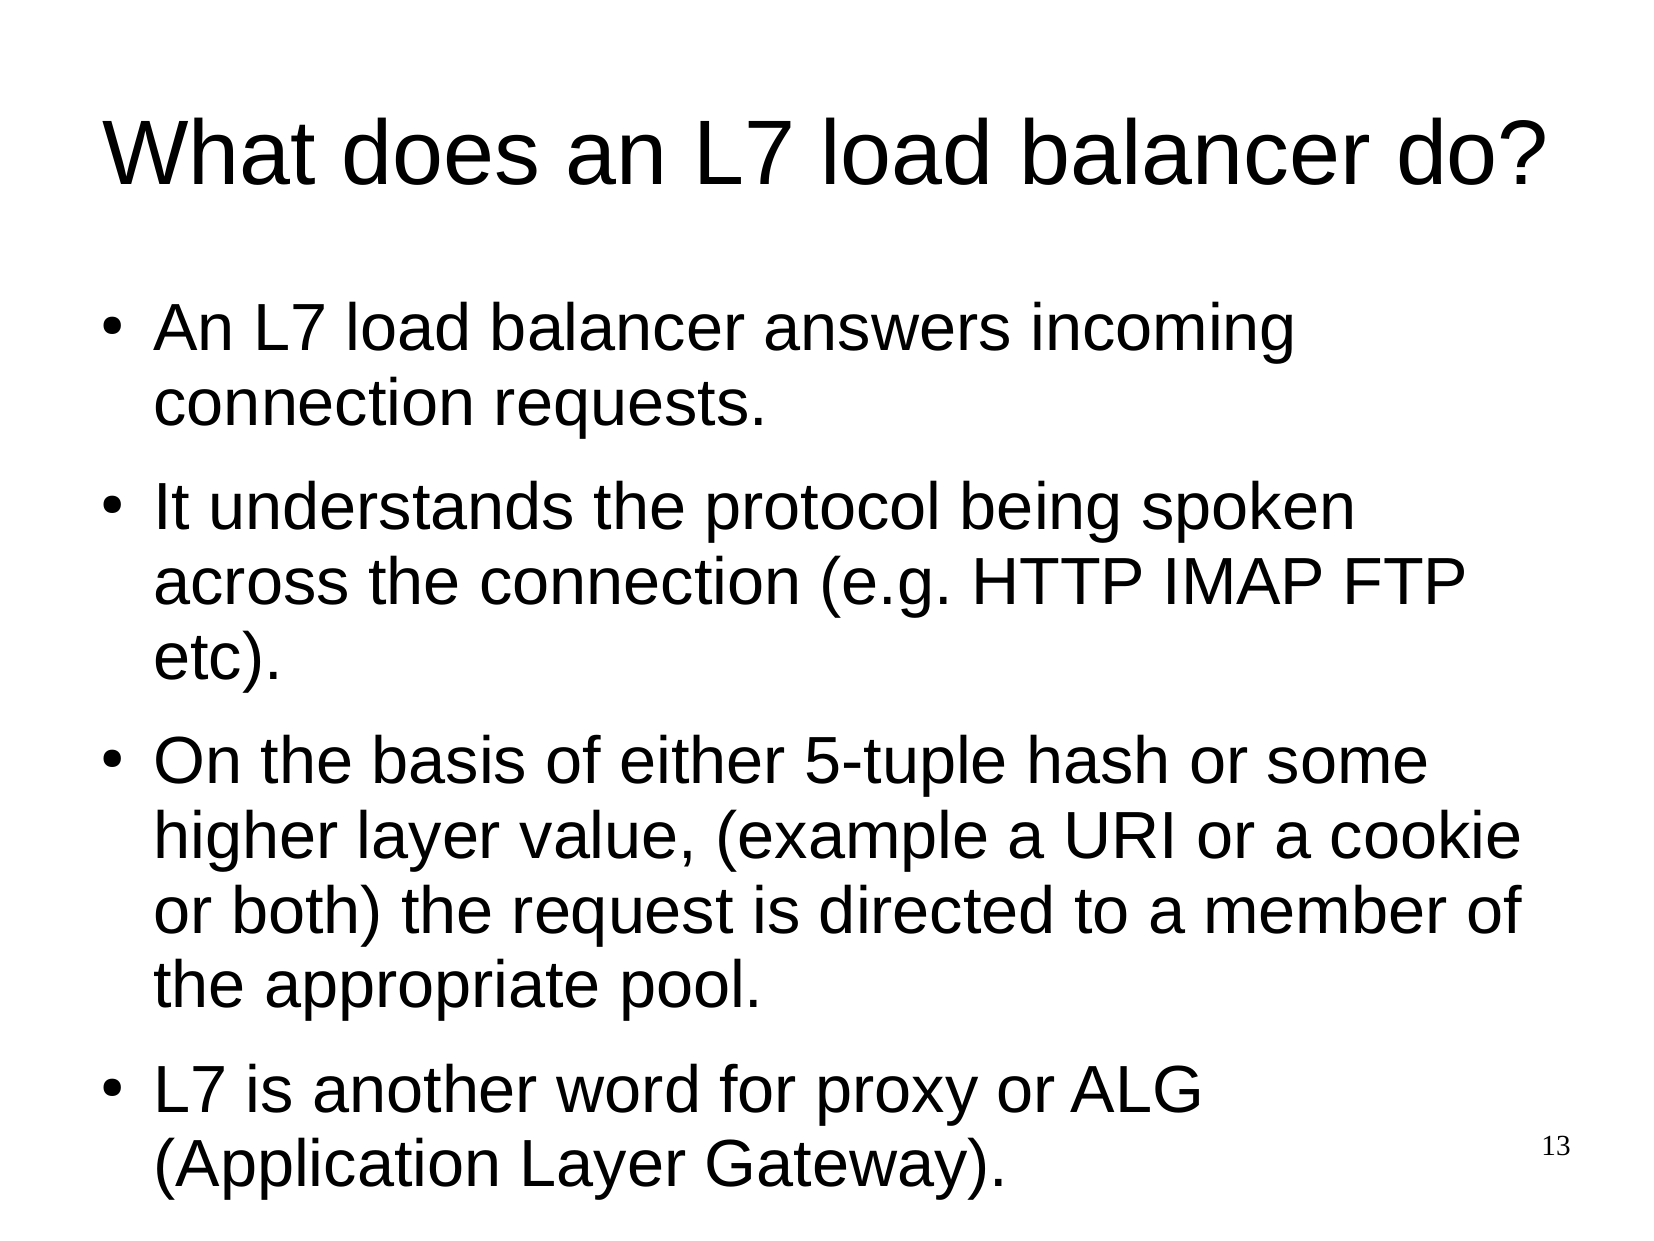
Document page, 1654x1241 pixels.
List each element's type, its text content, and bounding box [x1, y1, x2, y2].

list An L7 load balancer answers incoming connection requests. It understands the protocol being spoken across the connection (e.g. HTTP IMAP FTP etc). On the basis of either 5-tuple hash or some higher layer value, (example a URI or a cookie or both) the request is directed to a member of the appropriate pool. L7 is another word for proxy or ALG (Application Layer Gateway). [82, 290, 1571, 1202]
title What does an L7 load balancer do? [82, 49, 1571, 257]
